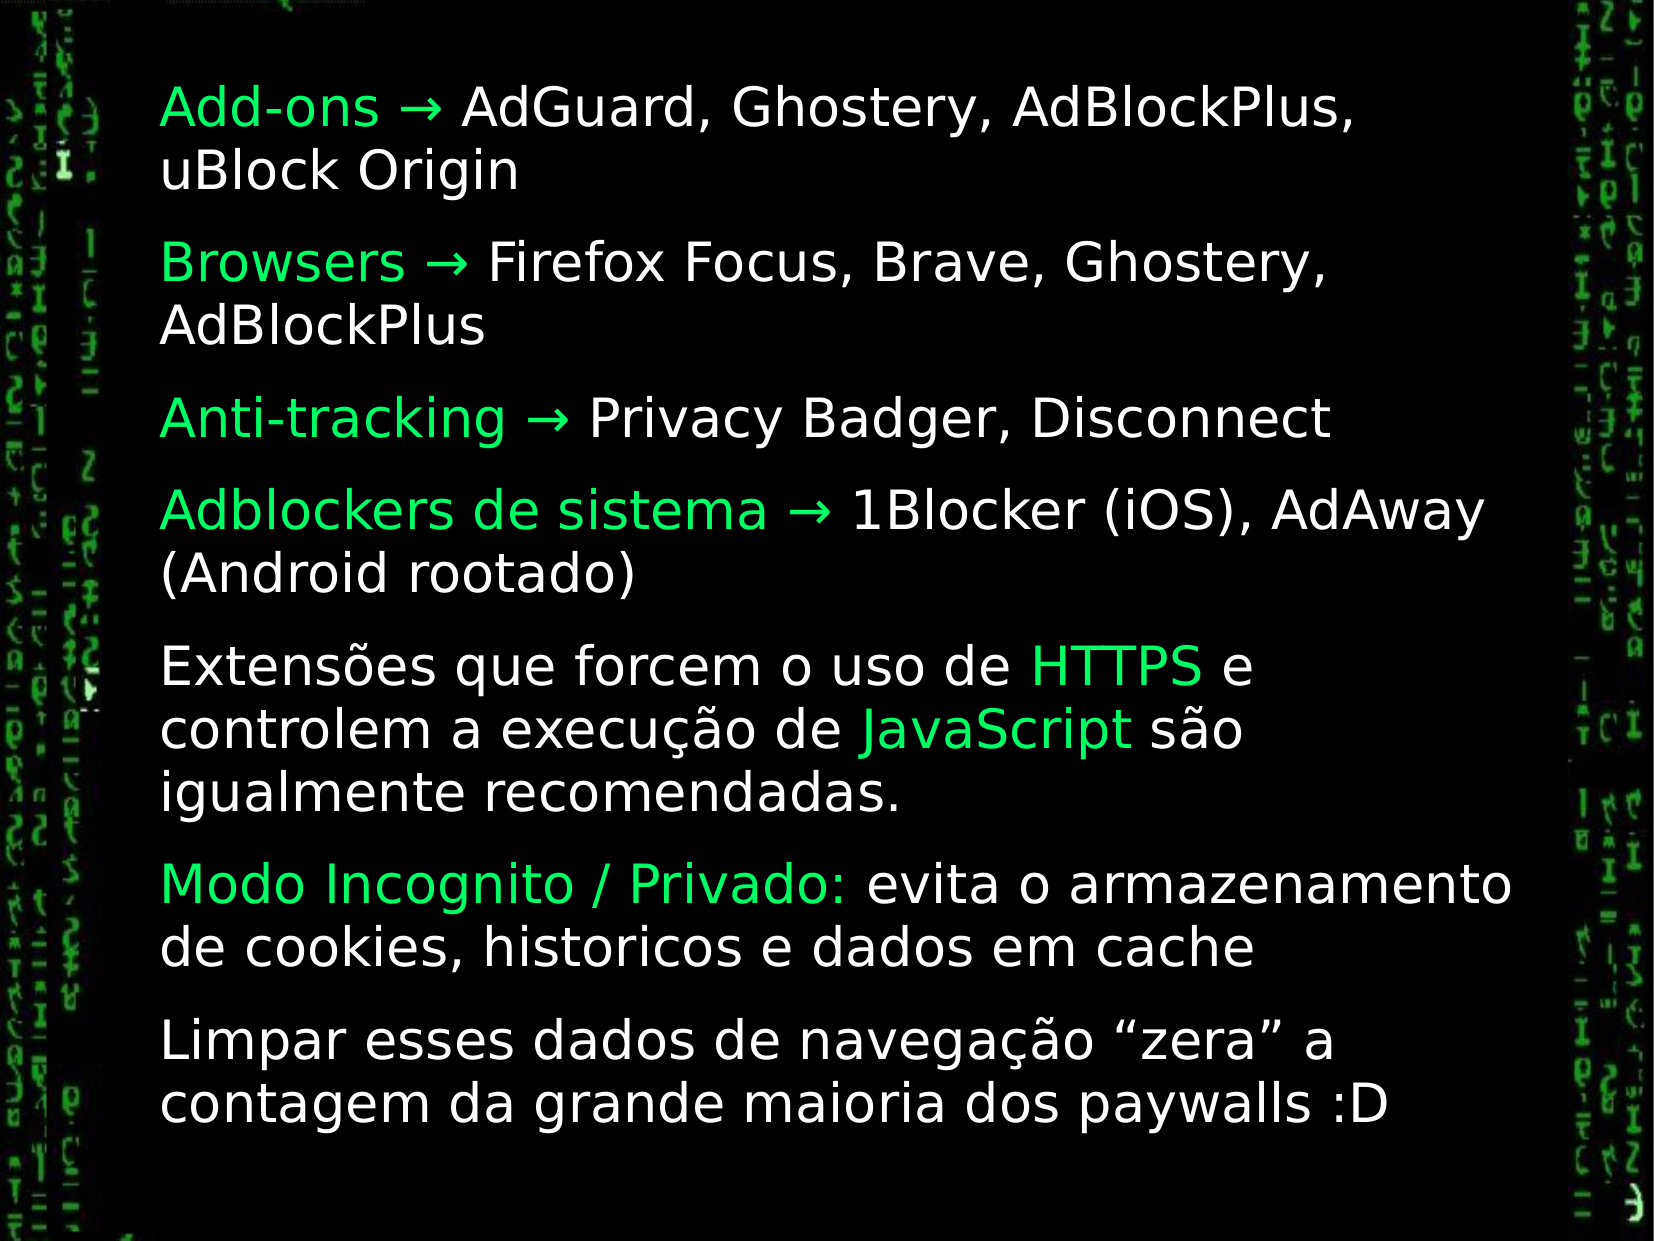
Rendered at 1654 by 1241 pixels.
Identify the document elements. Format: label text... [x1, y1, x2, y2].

picture [0, 0, 1654, 1241]
list Add-ons → AdGuard, Ghostery, AdBlockPlus, uBlock Origin Browsers → Firefox Focus, Brave, Ghostery, AdBlockPlus Anti-tracking → Privacy Badger, Disconnect Adblockers de sistema → 1Blocker (iOS), AdAway (Android rootado) Extensões que forcem o uso de HTTPS e controlem a execução de JavaScript são igualmente recomendadas. Modo Incognito / Privado: evita o armazenamento de cookies, historicos e dados em cache Limpar esses dados de navegação “zera” a contagem da grande maioria dos paywalls :D [88, 75, 1531, 1144]
